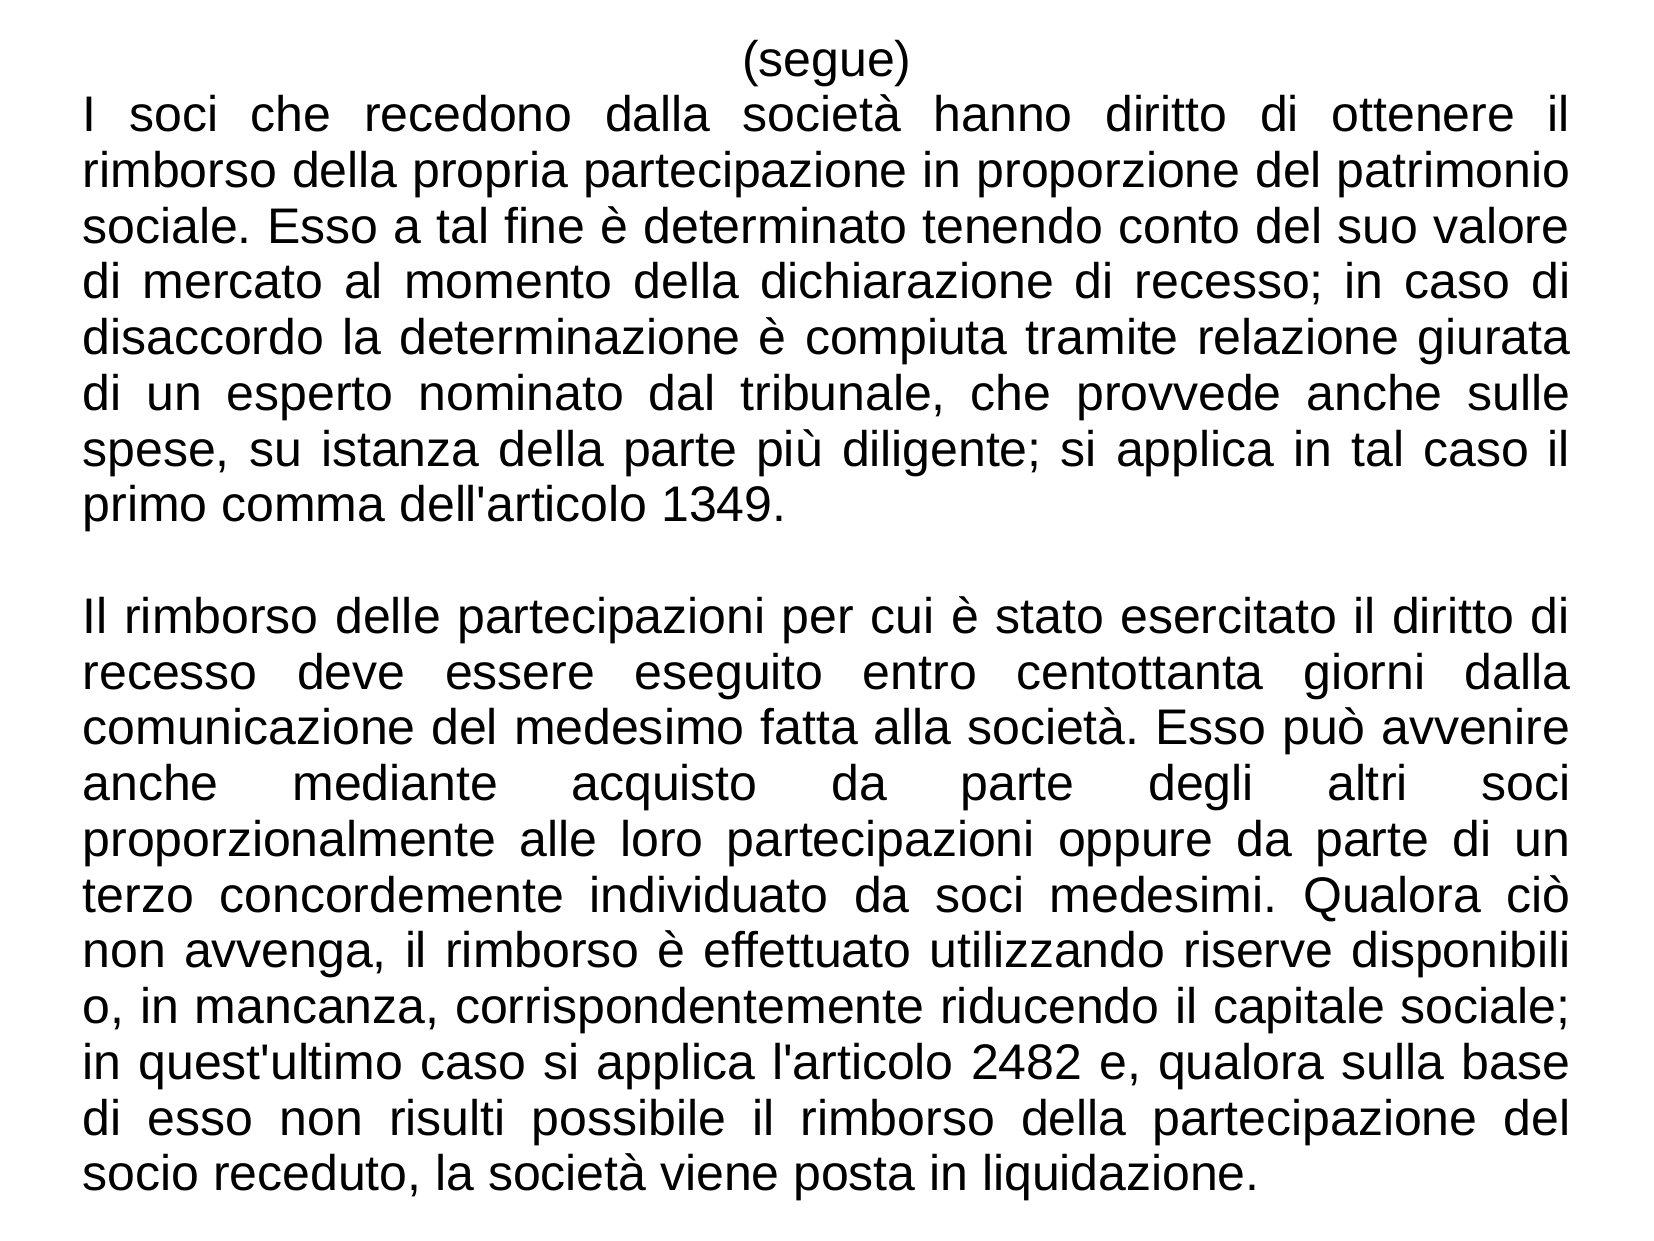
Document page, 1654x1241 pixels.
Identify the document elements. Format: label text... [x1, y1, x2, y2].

subtitle (segue) I soci che recedono dalla società hanno diritto di ottenere il rimborso della propria partecipazione in proporzione del patrimonio sociale. Esso a tal fine è determinato tenendo conto del suo valore di mercato al momento della dichiarazione di recesso; in caso di disaccordo la determinazione è compiuta tramite relazione giurata di un esperto nominato dal tribunale, che provvede anche sulle spese, su istanza della parte più diligente; si applica in tal caso il primo comma dell'articolo 1349. Il rimborso delle partecipazioni per cui è stato esercitato il diritto di recesso deve essere eseguito entro centottanta giorni dalla comunicazione del medesimo fatta alla società. Esso può avvenire anche mediante acquisto da parte degli altri soci proporzionalmente alle loro partecipazioni oppure da parte di un terzo concordemente individuato da soci medesimi. Qualora ciò non avvenga, il rimborso è effettuato utilizzando riserve disponibili o, in mancanza, corrispondentemente riducendo il capitale sociale; in quest'ultimo caso si applica l'articolo 2482 e, qualora sulla base di esso non risulti possibile il rimborso della partecipazione del socio receduto, la società viene posta in liquidazione. [82, 21, 1571, 1211]
